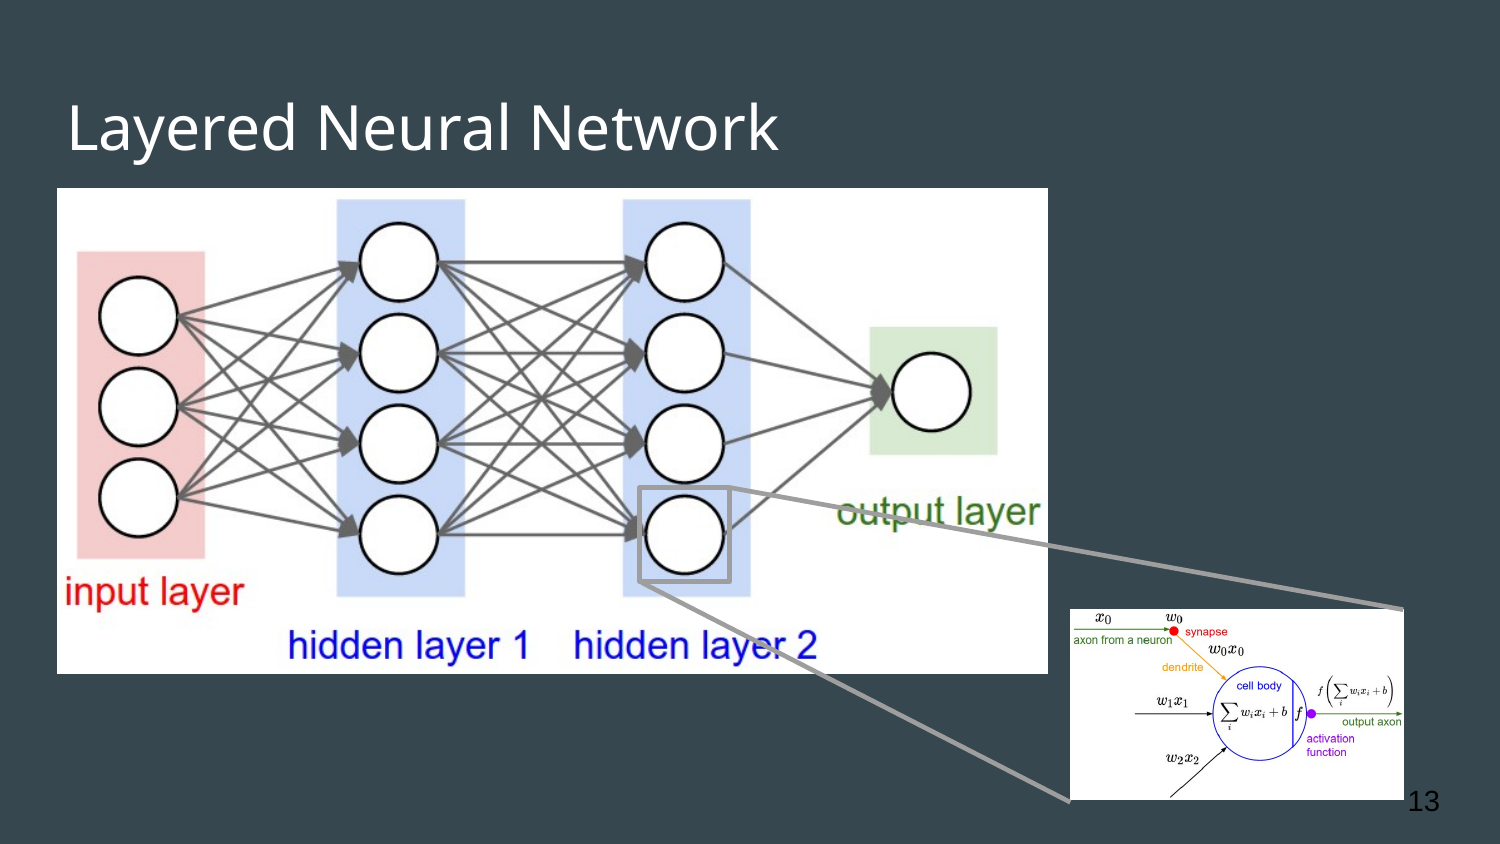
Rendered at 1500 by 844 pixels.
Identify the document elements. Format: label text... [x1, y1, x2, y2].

picture [642, 490, 727, 579]
title Layered Neural Network [51, 72, 1449, 167]
picture [57, 188, 1048, 675]
picture [1070, 609, 1404, 800]
slide_number <number> [1392, 767, 1483, 833]
picture [652, 491, 1048, 675]
